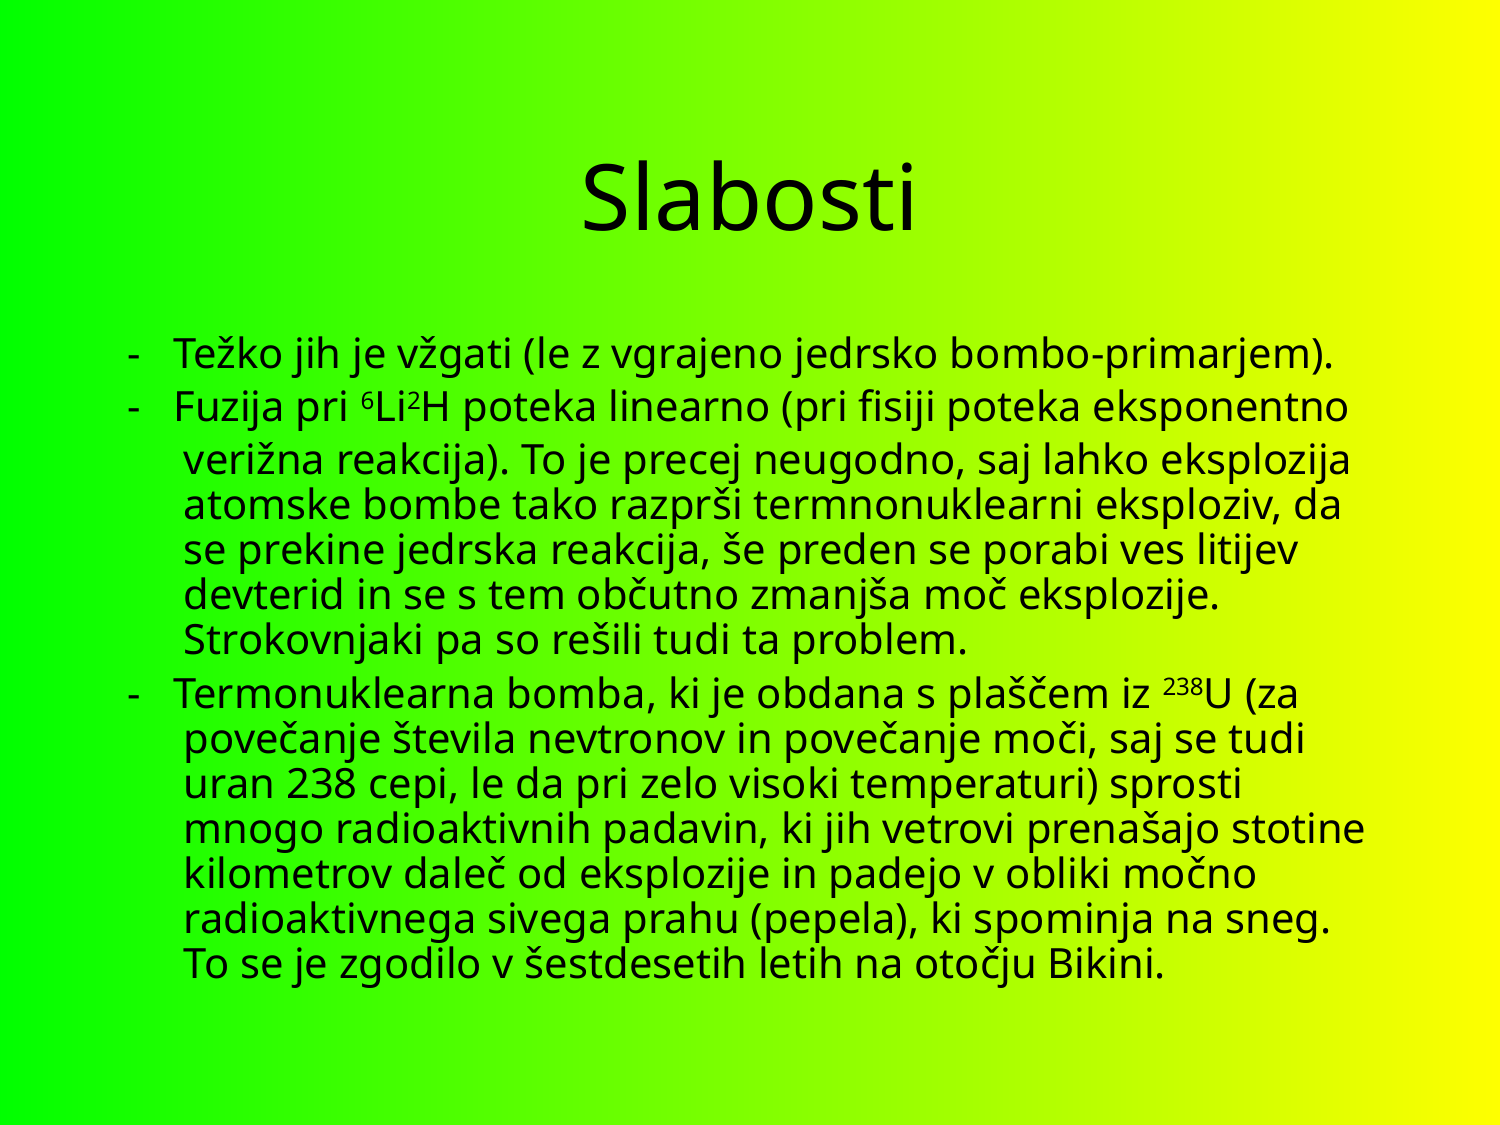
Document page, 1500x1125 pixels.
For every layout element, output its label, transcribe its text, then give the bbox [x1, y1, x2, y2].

title Slabosti [112, 99, 1388, 288]
list - Težko jih je vžgati (le z vgrajeno jedrsko bombo-primarjem). - Fuzija pri 6Li2H poteka linearno (pri fisiji poteka eksponentno verižna reakcija). To je precej neugodno, saj lahko eksplozija atomske bombe tako razprši termnonuklearni eksploziv, da se prekine jedrska reakcija, še preden se porabi ves litijev devterid in se s tem občutno zmanjša moč eksplozije. Strokovnjaki pa so rešili tudi ta problem. - Termonuklearna bomba, ki je obdana s plaščem iz 238U (za povečanje števila nevtronov in povečanje moči, saj se tudi uran 238 cepi, le da pri zelo visoki temperaturi) sprosti mnogo radioaktivnih padavin, ki jih vetrovi prenašajo stotine kilometrov daleč od eksplozije in padejo v obliki močno radioaktivnega sivega prahu (pepela), ki spominja na sneg. To se je zgodilo v šestdesetih letih na otočju Bikini. [112, 324, 1388, 1000]
